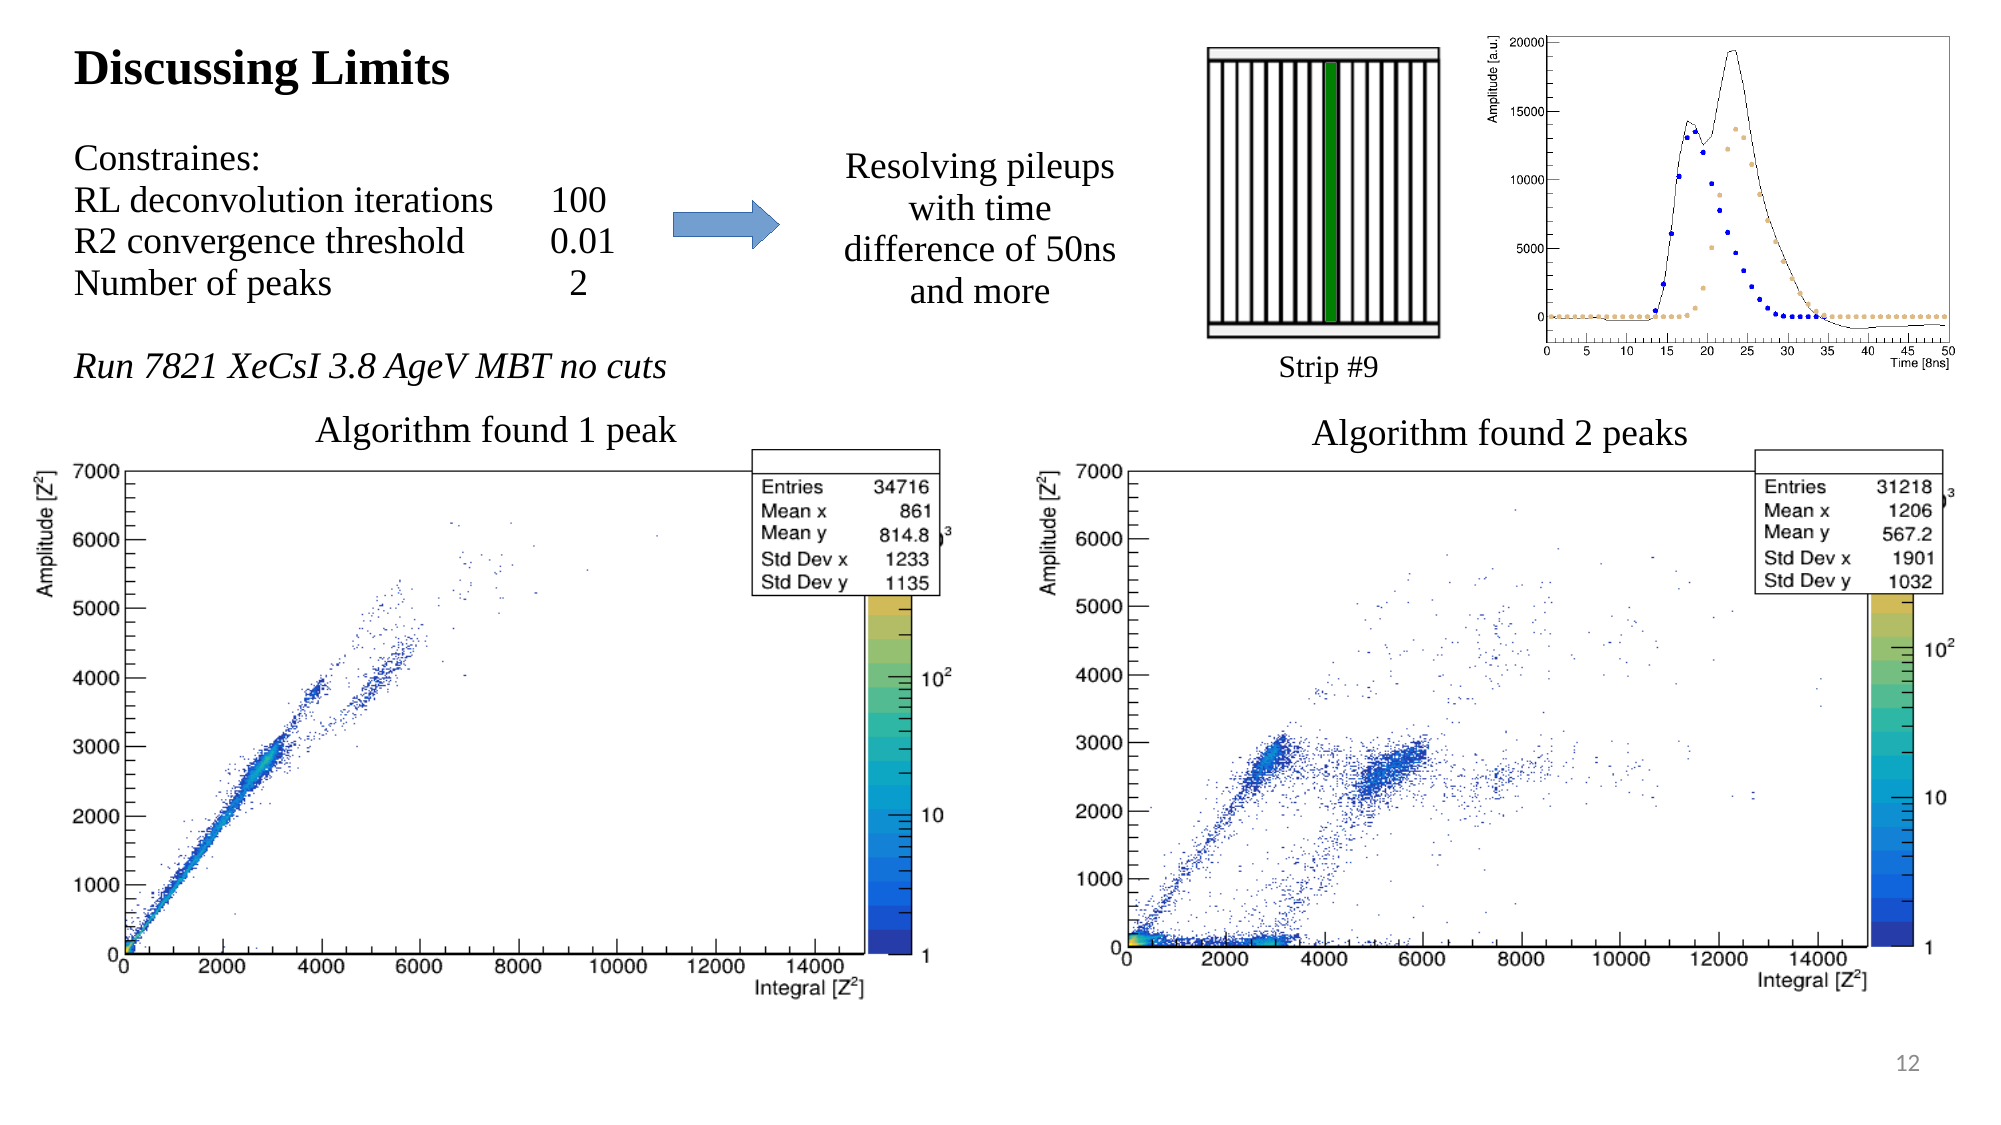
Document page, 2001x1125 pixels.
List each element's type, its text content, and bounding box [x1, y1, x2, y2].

picture [1476, 7, 1973, 378]
text_box Strip #9 [1204, 342, 1453, 392]
text_box Algorithm found 1 peak [236, 401, 756, 458]
picture [1026, 448, 1961, 1007]
text_box Algorithm found 2 peaks [1240, 404, 1760, 461]
text_box Resolving pileups with time difference of 50ns and more [814, 138, 1146, 319]
text_box <номер> [1485, 1035, 1936, 1096]
text_box Constraines: RL deconvolution iterations 100 R2 convergence threshold 0.01 Number of peaks 2 Run 7821 XeCsI 3.8 AgeV MBT no cuts [59, 129, 697, 394]
text_box [673, 200, 780, 249]
text_box Discussing Limits [59, 32, 960, 113]
picture [1199, 47, 1453, 343]
picture [23, 449, 958, 1015]
